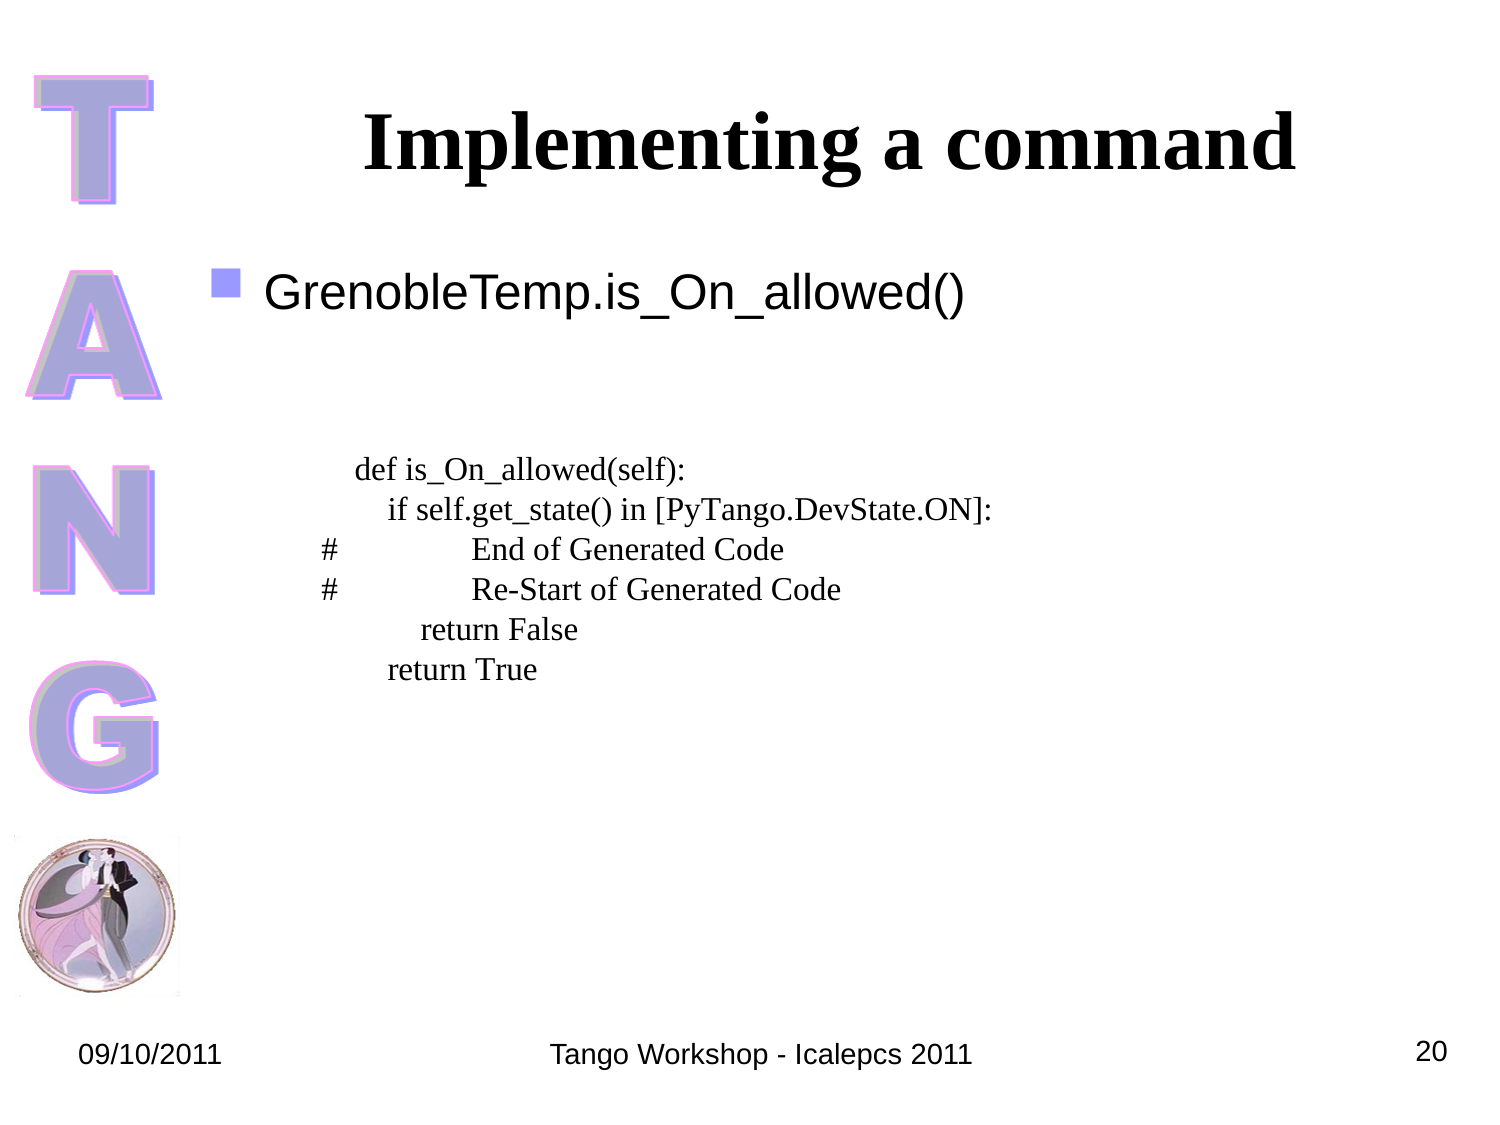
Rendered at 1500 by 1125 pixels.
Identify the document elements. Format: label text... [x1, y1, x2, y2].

text_box def is_On_allowed(self): if self.get_state() in [PyTango.DevState.ON]: # End of Generated Code # Re-Start of Generated Code return False return True [306, 440, 1009, 695]
title Implementing a command [192, 74, 1468, 199]
list GrenobleTemp.is_On_allowed() [192, 252, 1468, 352]
picture [13, 74, 184, 1001]
